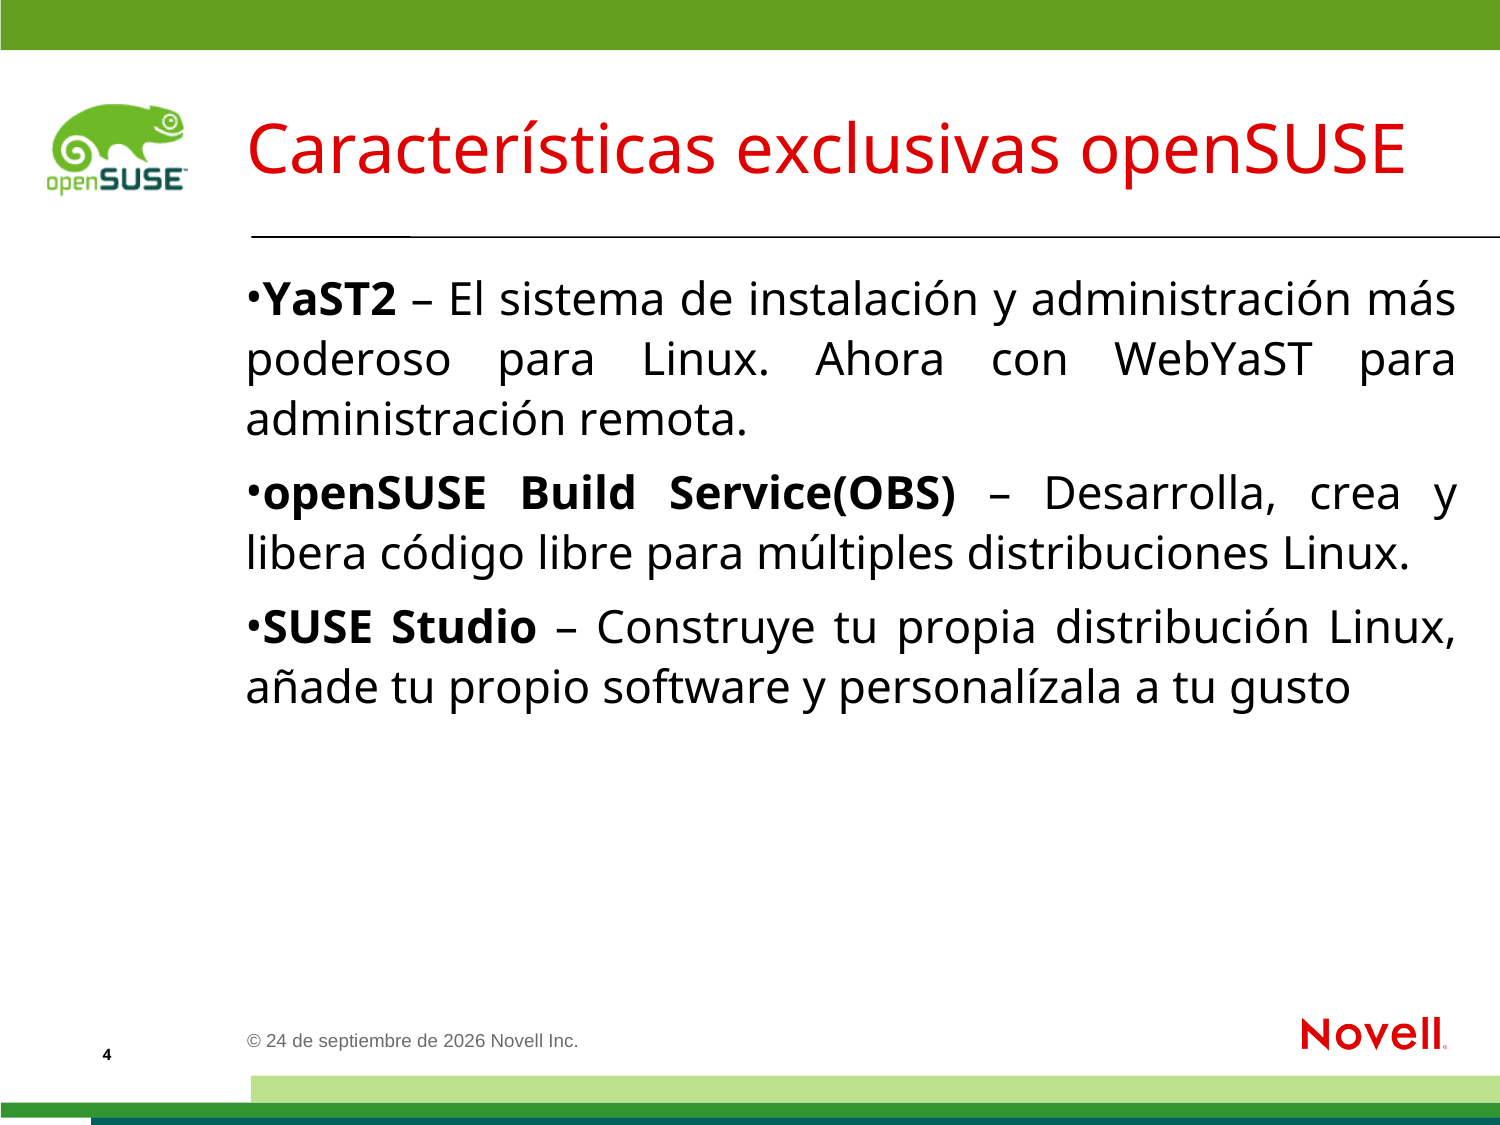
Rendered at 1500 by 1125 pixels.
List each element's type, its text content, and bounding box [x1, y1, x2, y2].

picture [1295, 1011, 1453, 1056]
picture [47, 104, 188, 197]
list YaST2 – El sistema de instalación y administración más poderoso para Linux. Ahora con WebYaST para administración remota. openSUSE Build Service(OBS) – Desarrolla, crea y libera código libre para múltiples distribuciones Linux. SUSE Studio – Construye tu propia distribución Linux, añade tu propio software y personalízala a tu gusto [245, 267, 1458, 1010]
title Características exclusivas openSUSE [246, 68, 1409, 231]
